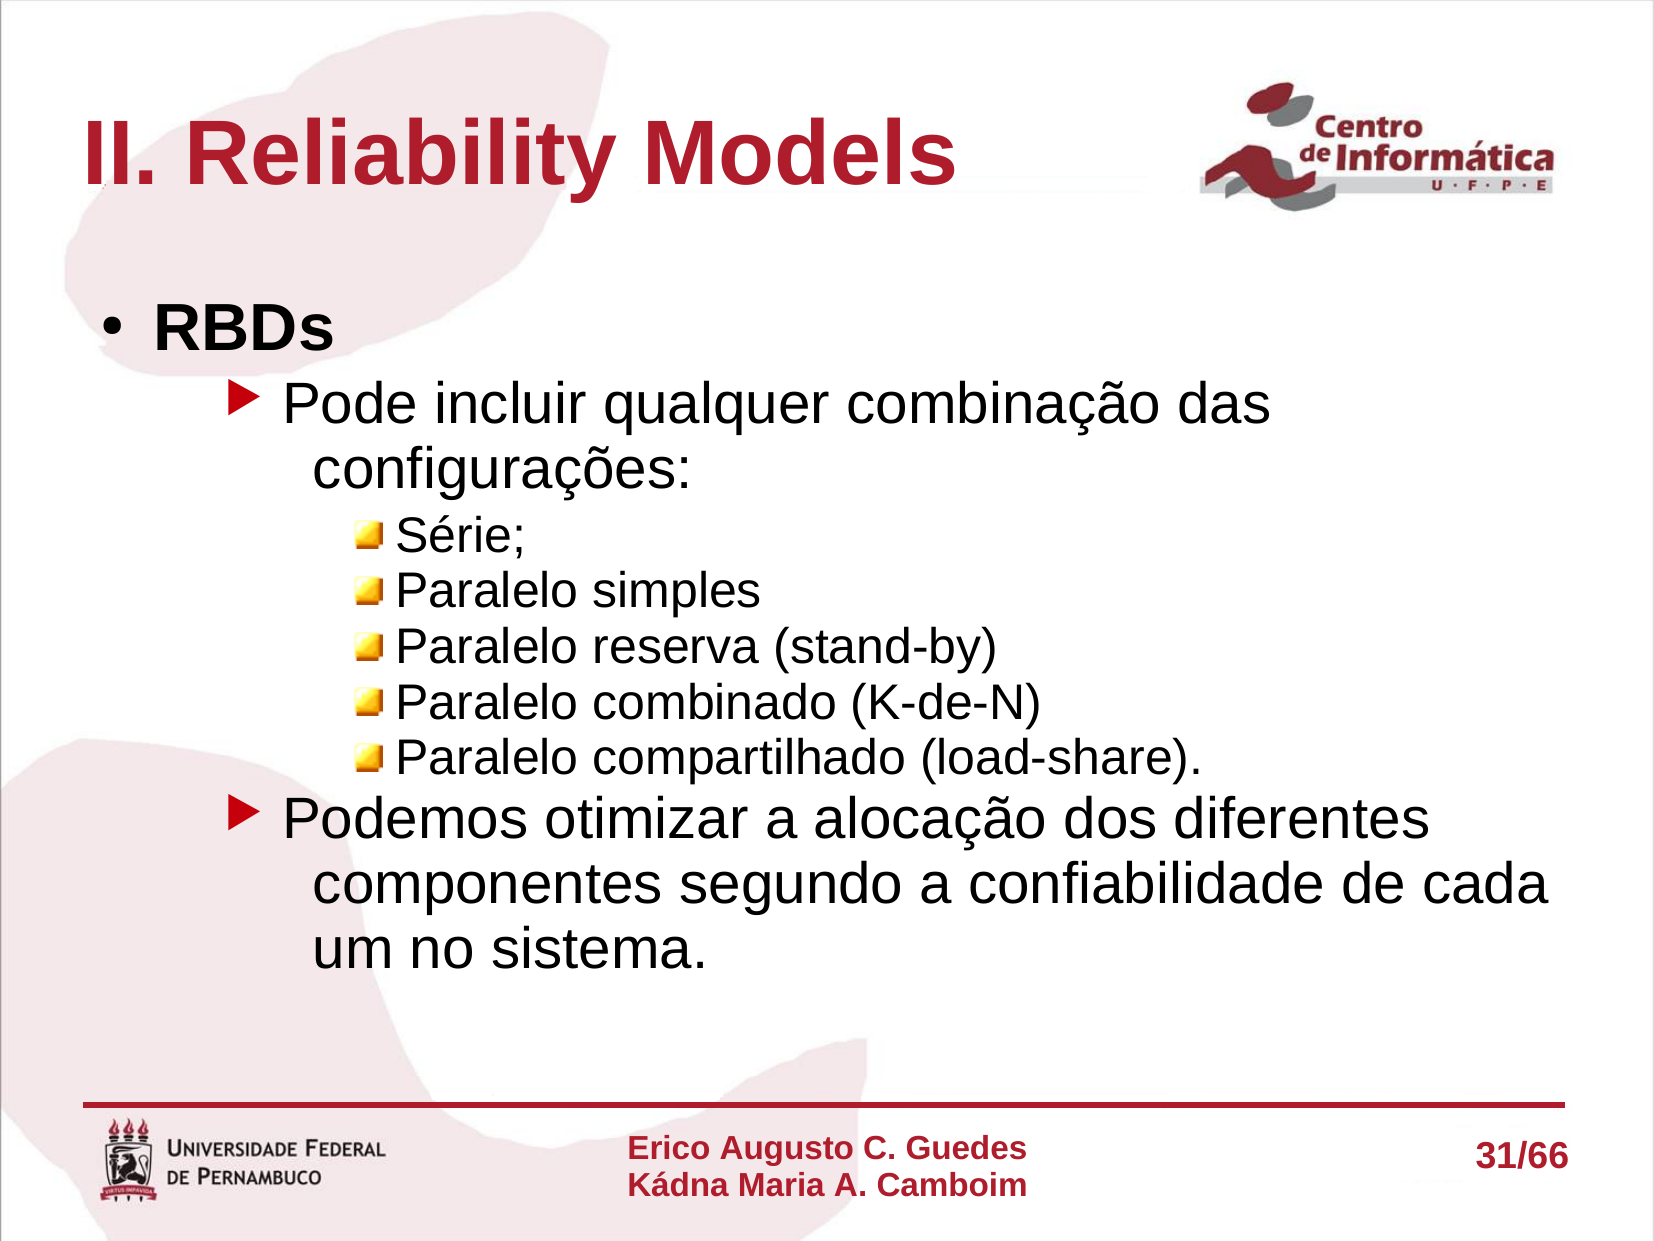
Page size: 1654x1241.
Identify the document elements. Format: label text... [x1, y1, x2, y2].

picture [0, 0, 1654, 1241]
list RBDs Pode incluir qualquer combinação das configurações: Série; Paralelo simples Paralelo reserva (stand-by) Paralelo combinado (K-de-N) Paralelo compartilhado (load-share). Podemos otimizar a alocação dos diferentes componentes segundo a confiabilidade de cada um no sistema. [82, 290, 1571, 1094]
title II. Reliability Models [82, 56, 1571, 250]
